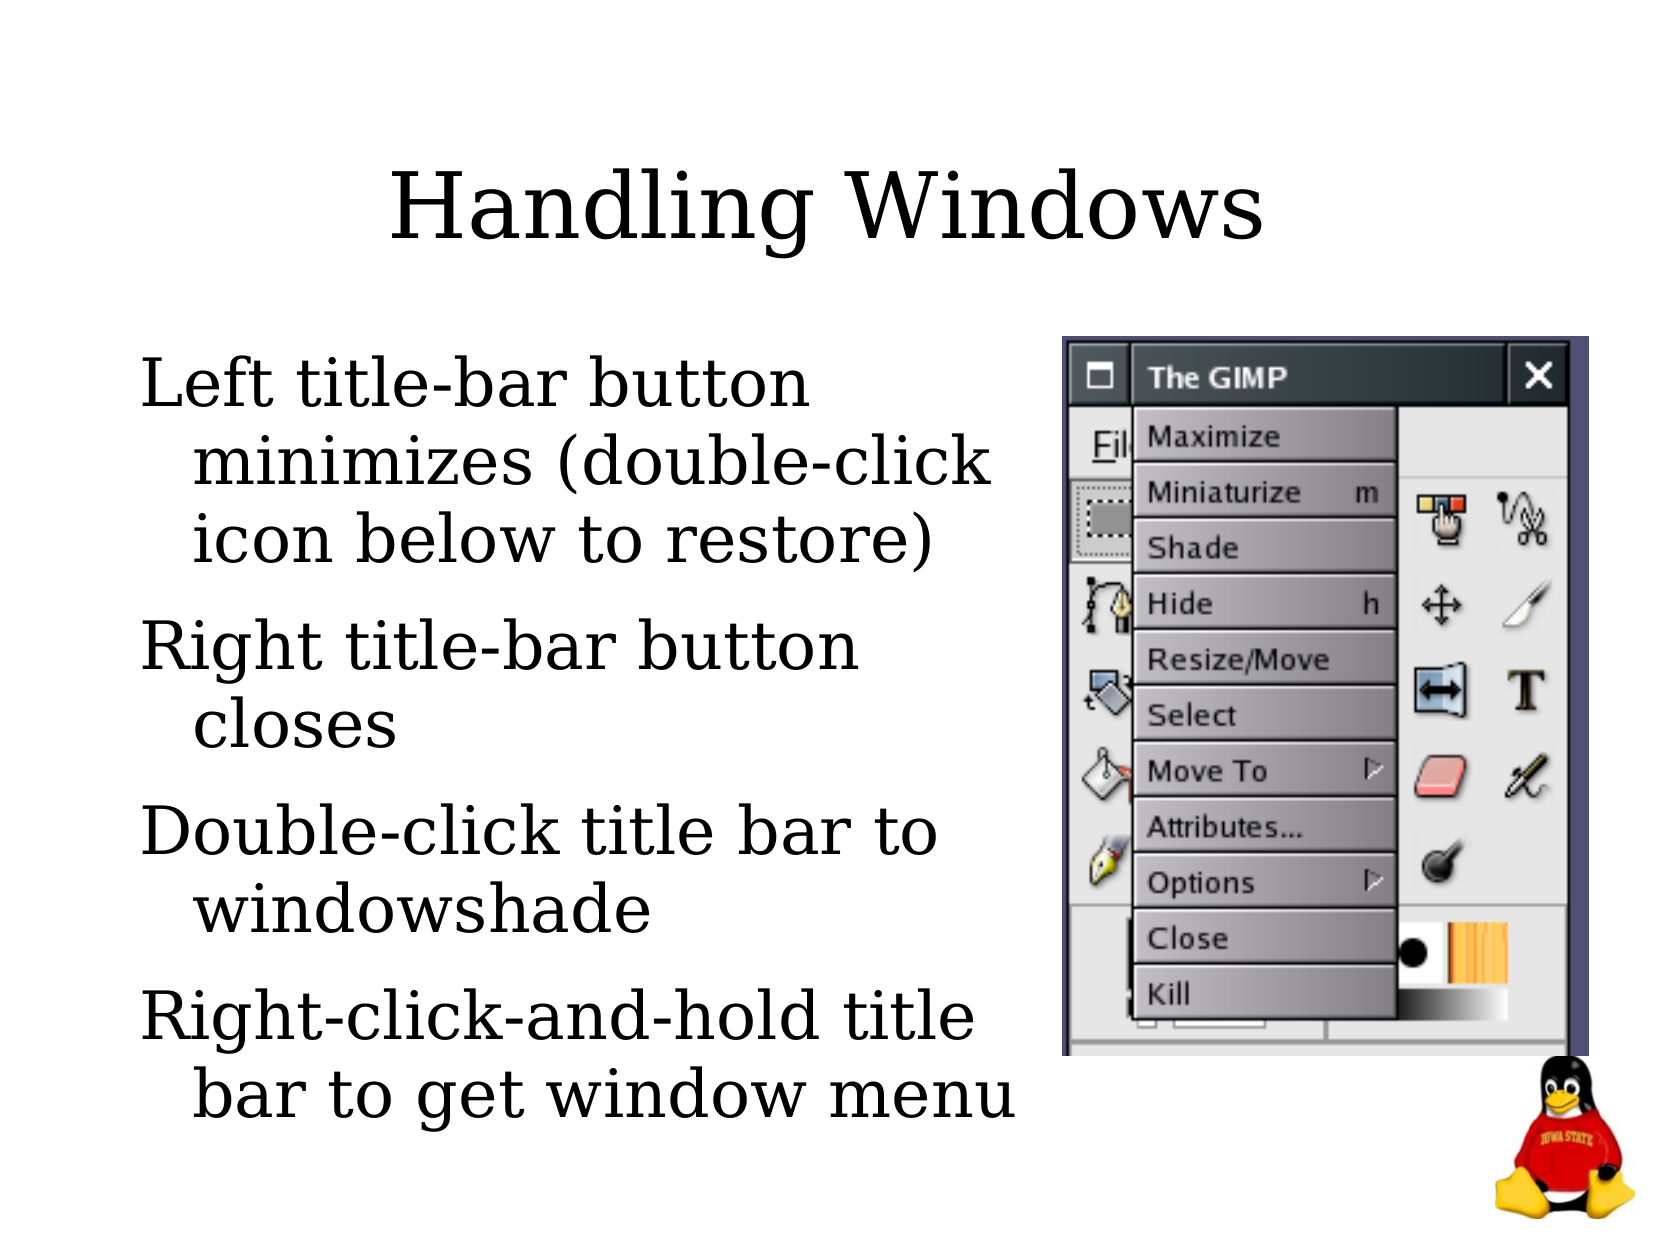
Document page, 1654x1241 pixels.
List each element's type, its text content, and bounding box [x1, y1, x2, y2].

picture [1062, 336, 1635, 1219]
title Handling Windows [121, 102, 1534, 311]
list Left title-bar button minimizes (double-click icon below to restore) Right title-bar button closes Double-click title bar to windowshade Right-click-and-hold title bar to get window menu [121, 344, 1051, 1134]
